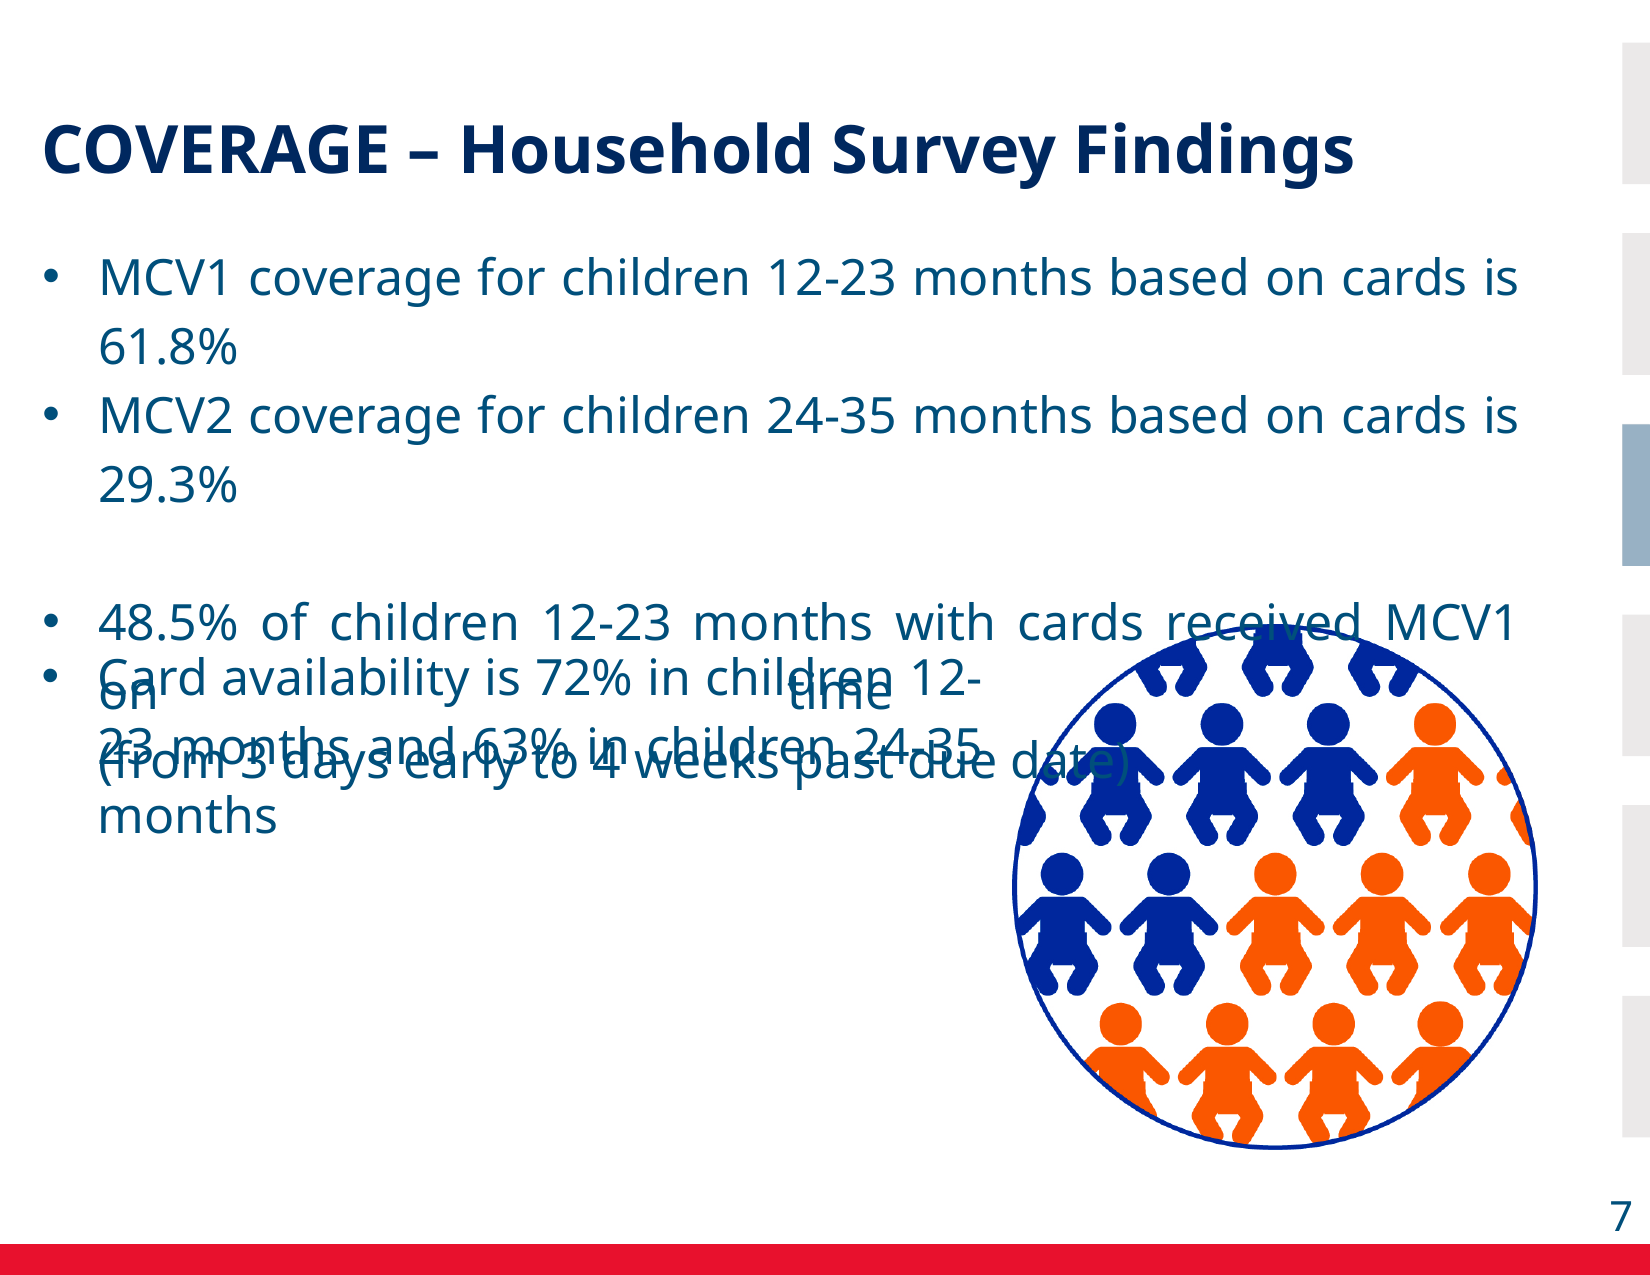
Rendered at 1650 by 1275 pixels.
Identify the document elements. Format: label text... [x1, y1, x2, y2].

list MCV1 coverage for children 12-23 months based on cards is 61.8% MCV2 coverage for children 24-35 months based on cards is 29.3% 48.5% of children 12-23 months with cards received MCV1 on time (from 3 days early to 4 weeks past due date) [25, 228, 1538, 825]
text_box <number> [1265, 1181, 1650, 1250]
text_box Card availability is 72% in children 12-23 months and 63% in children 24-35 months [24, 627, 1000, 1225]
picture [1012, 825, 1538, 1150]
title COVERAGE – Household Survey Findings [24, 53, 1375, 241]
